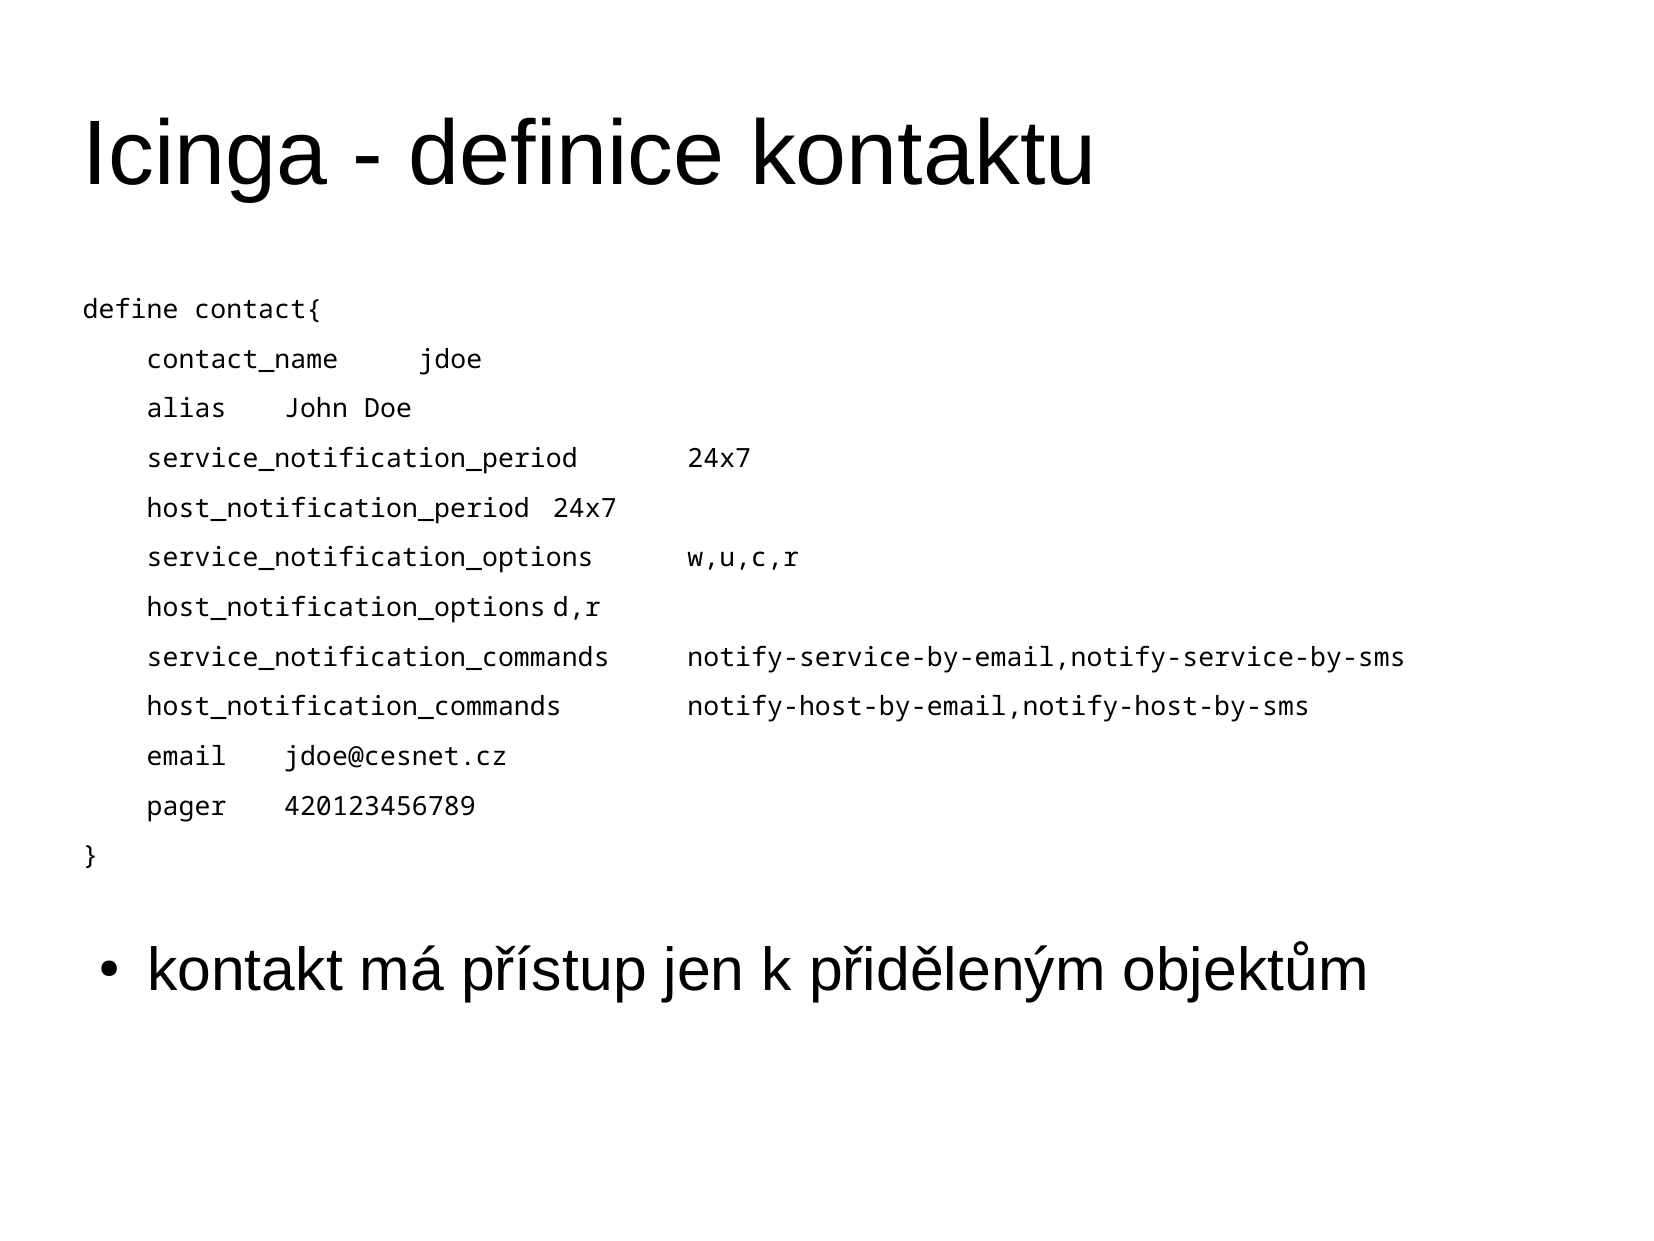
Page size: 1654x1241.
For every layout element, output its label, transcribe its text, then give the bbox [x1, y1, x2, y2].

list define contact{ contact_name jdoe alias John Doe service_notification_period 24x7 host_notification_period 24x7 service_notification_options w,u,c,r host_notification_options d,r service_notification_commands notify-service-by-email,notify-service-by-sms host_notification_commands notify-host-by-email,notify-host-by-sms email jdoe@cesnet.cz pager 420123456789 } kontakt má přístup jen k přiděleným objektům [82, 290, 1595, 1010]
title Icinga - definice kontaktu [82, 49, 1571, 257]
